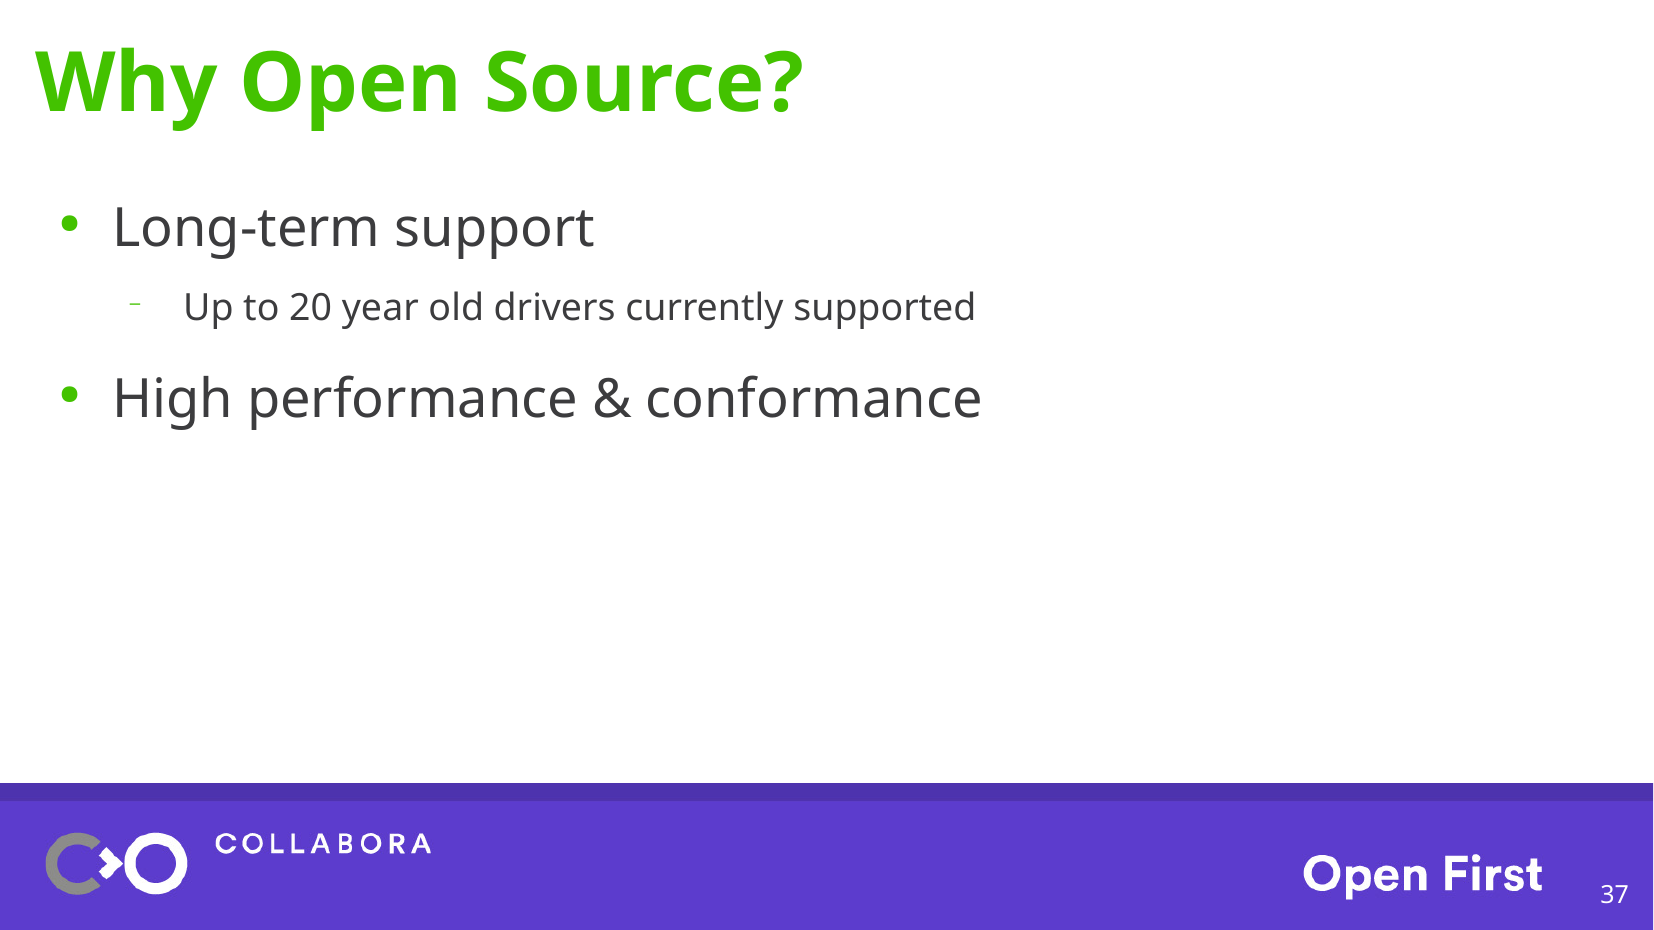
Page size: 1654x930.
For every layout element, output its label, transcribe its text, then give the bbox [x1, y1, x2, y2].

picture [0, 0, 1654, 930]
list Long-term support Up to 20 year old drivers currently supported High performance & conformance [41, 160, 1613, 804]
title Why Open Source? [35, 28, 1608, 192]
